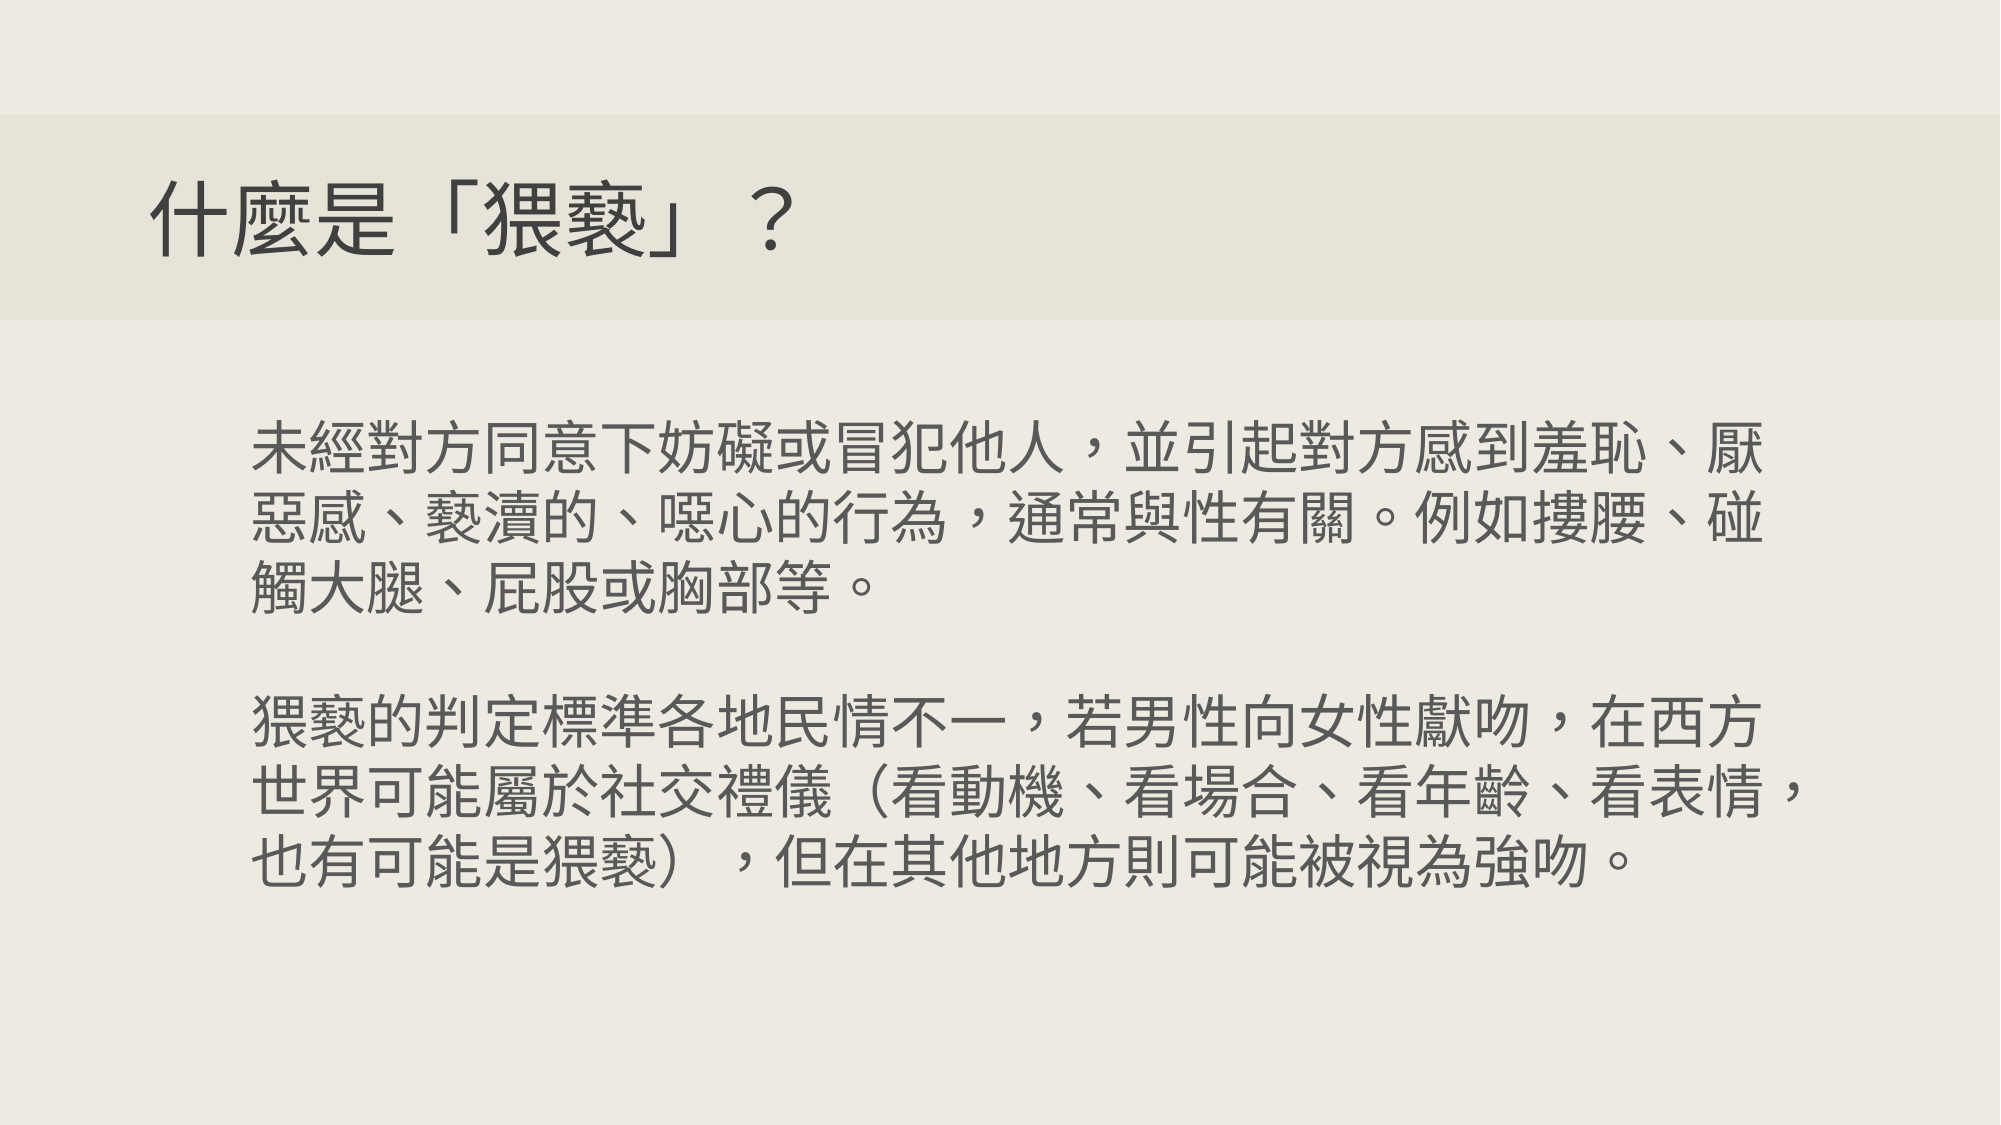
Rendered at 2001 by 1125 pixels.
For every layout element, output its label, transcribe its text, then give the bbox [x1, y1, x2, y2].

text_box 未經對方同意下妨礙或冒犯他人，並引起對方感到羞恥、厭惡感、褻瀆的、噁心的行為，通常與性有關。例如摟腰、碰觸大腿、屁股或胸部等。 [235, 403, 1832, 631]
text_box 什麼是「猥褻」？ [132, 159, 1168, 276]
text_box 猥褻的判定標準各地民情不一，若男性向女性獻吻，在西方世界可能屬於社交禮儀（看動機、看場合、看年齡、看表情，也有可能是猥褻），但在其他地方則可能被視為強吻。 [235, 677, 1832, 905]
